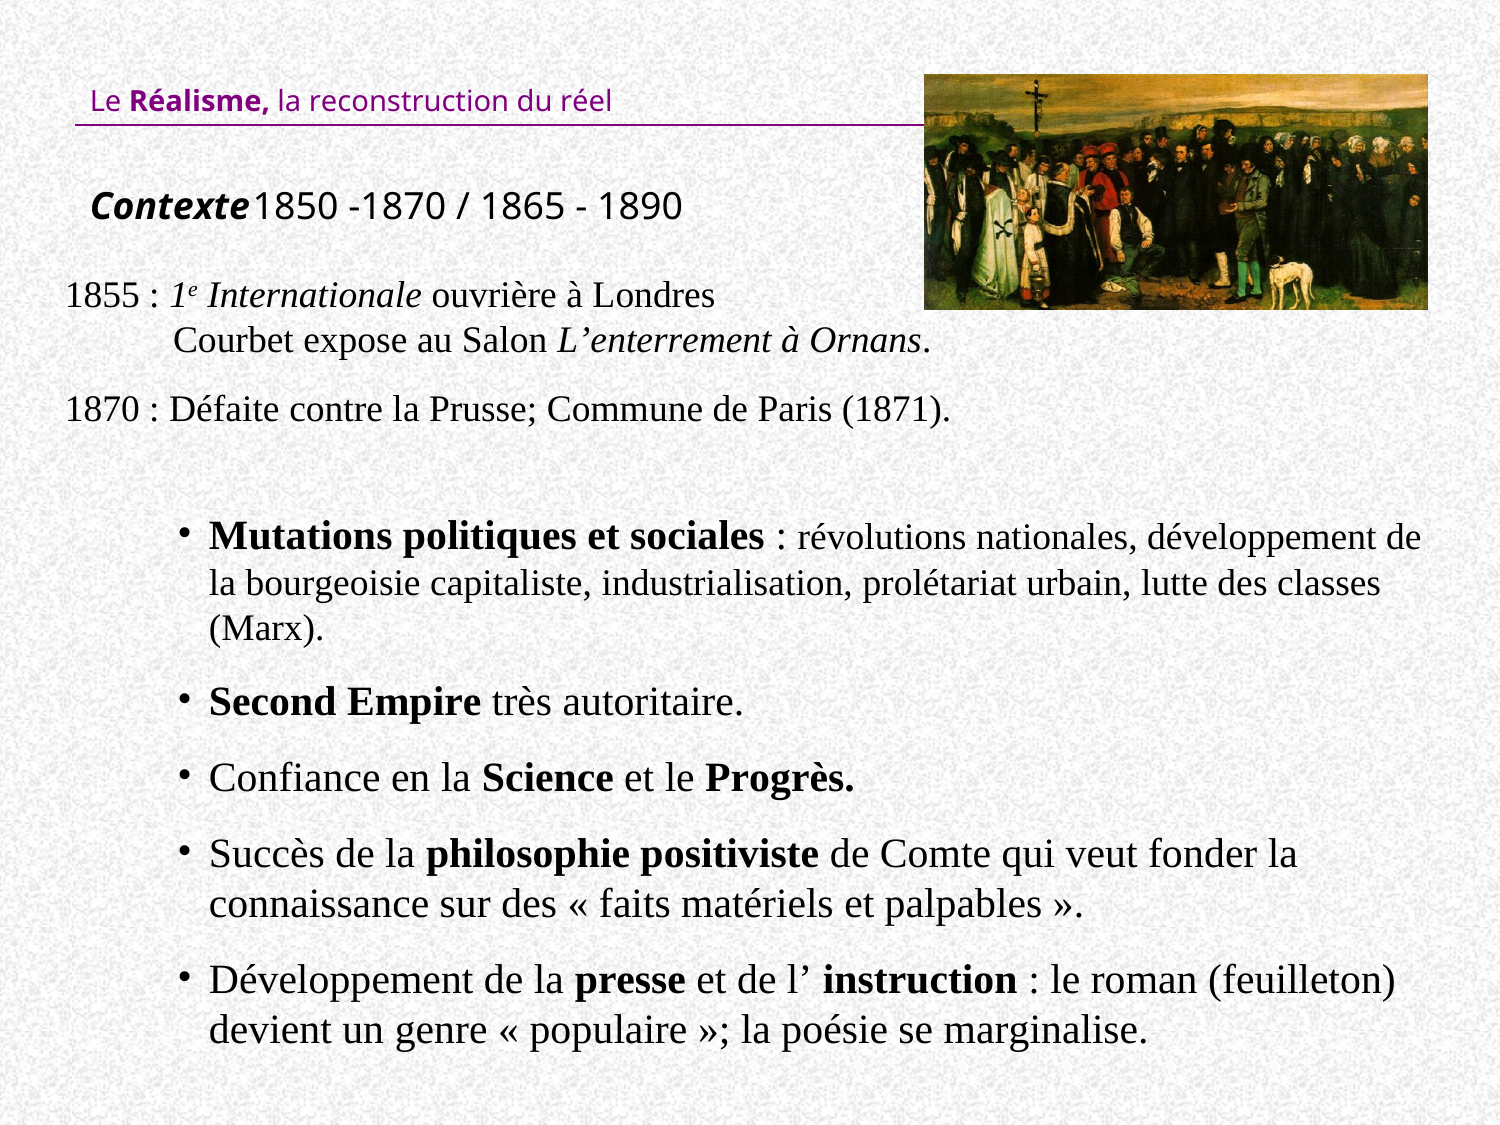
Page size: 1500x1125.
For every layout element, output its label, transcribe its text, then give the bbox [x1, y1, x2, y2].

text_box Le Réalisme, la reconstruction du réel [74, 74, 924, 126]
picture [0, 0, 1500, 1125]
text_box Contexte 1850 -1870 / 1865 - 1890 [75, 174, 913, 236]
text_box 1855 : 1e Internationale ouvrière à Londres Courbet expose au Salon L’enterrement à Ornans. 1870 : Défaite contre la Prusse; Commune de Paris (1871). [50, 262, 1313, 437]
text_box Mutations politiques et sociales : révolutions nationales, développement de la bourgeoisie capitaliste, industrialisation, prolétariat urbain, lutte des classes (Marx). Second Empire très autoritaire. Confiance en la Science et le Progrès. Succès de la philosophie positiviste de Comte qui veut fonder la connaissance sur des « faits matériels et palpables ». Développement de la presse et de l’ instruction : le roman (feuilleton) devient un genre « populaire »; la poésie se marginalise. [162, 500, 1438, 1060]
